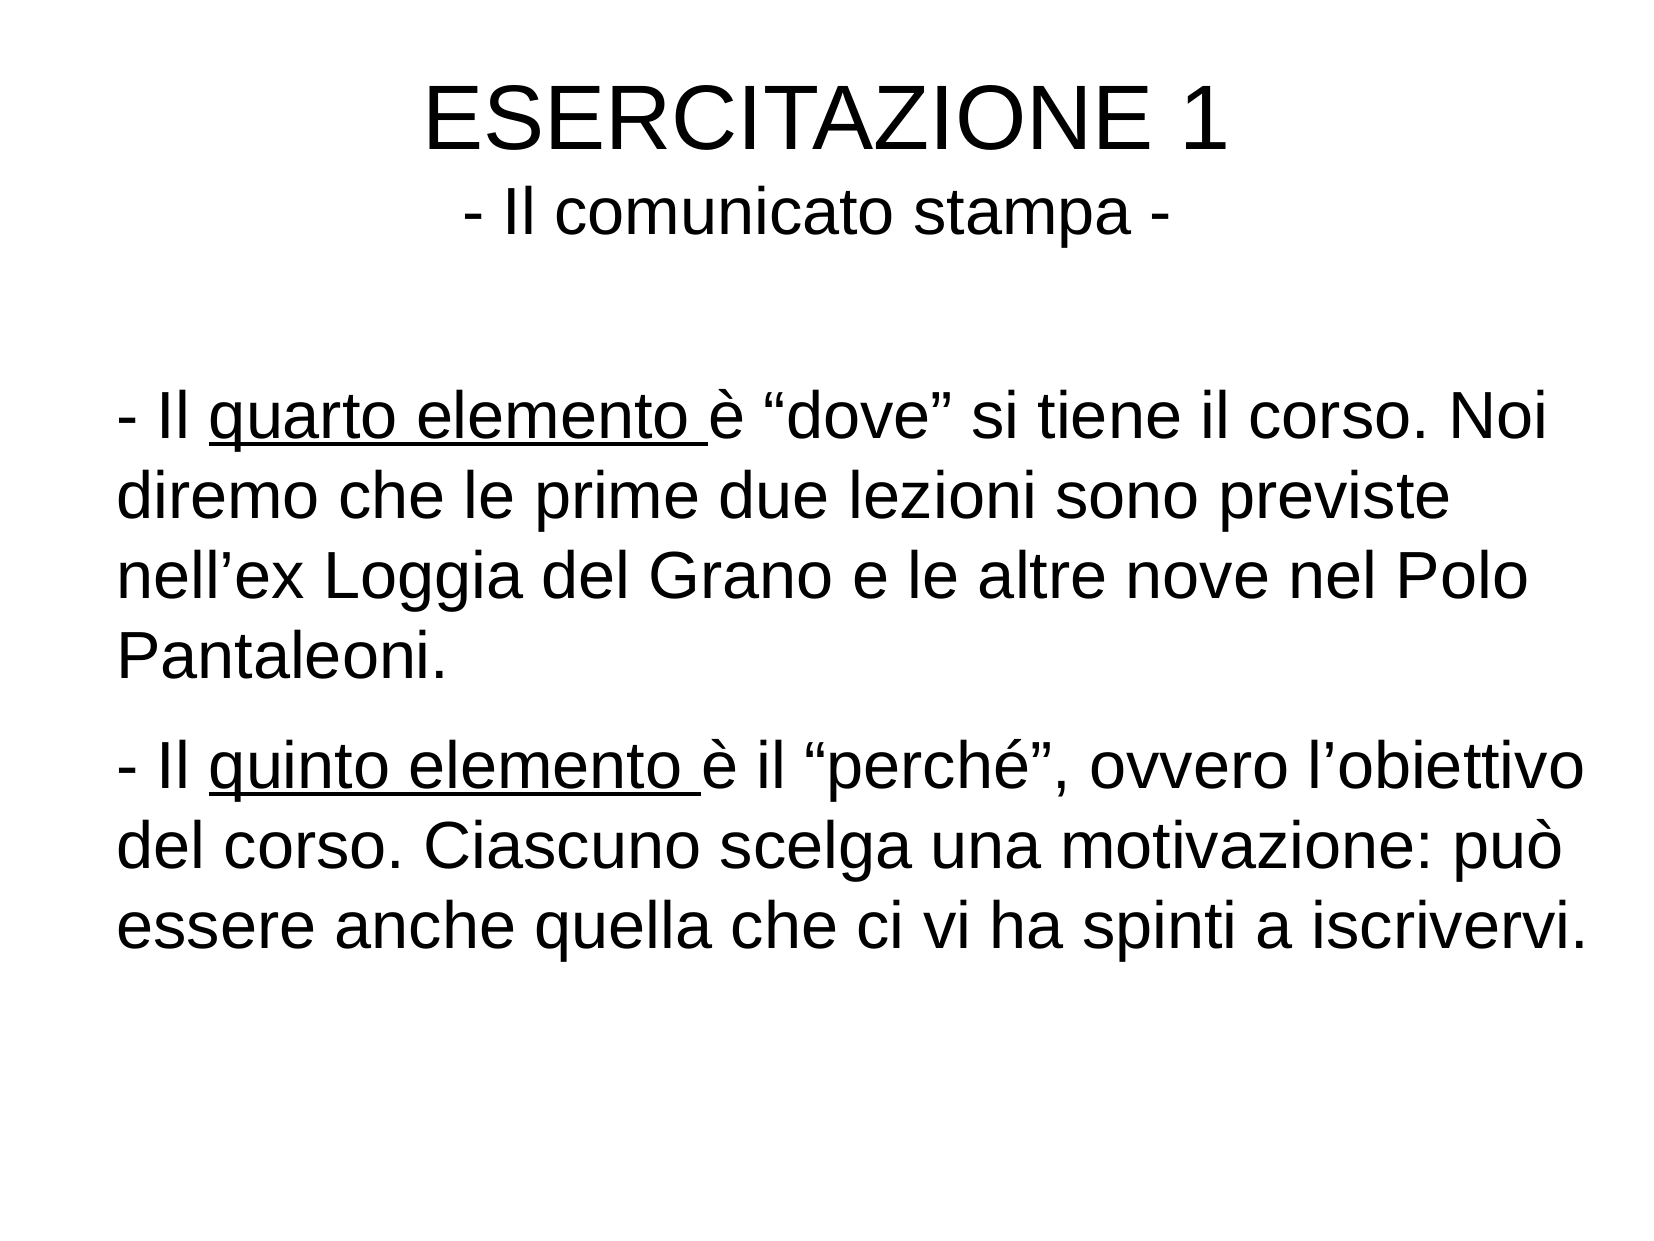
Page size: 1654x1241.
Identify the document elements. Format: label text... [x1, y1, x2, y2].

title ESERCITAZIONE 1 - Il comunicato stampa - [82, 49, 1571, 257]
list - Il quarto elemento è “dove” si tiene il corso. Noi diremo che le prime due lezioni sono previste nell’ex Loggia del Grano e le altre nove nel Polo Pantaleoni. - Il quinto elemento è il “perché”, ovvero l’obiettivo del corso. Ciascuno scelga una motivazione: può essere anche quella che ci vi ha spinti a iscrivervi. [116, 371, 1605, 1241]
